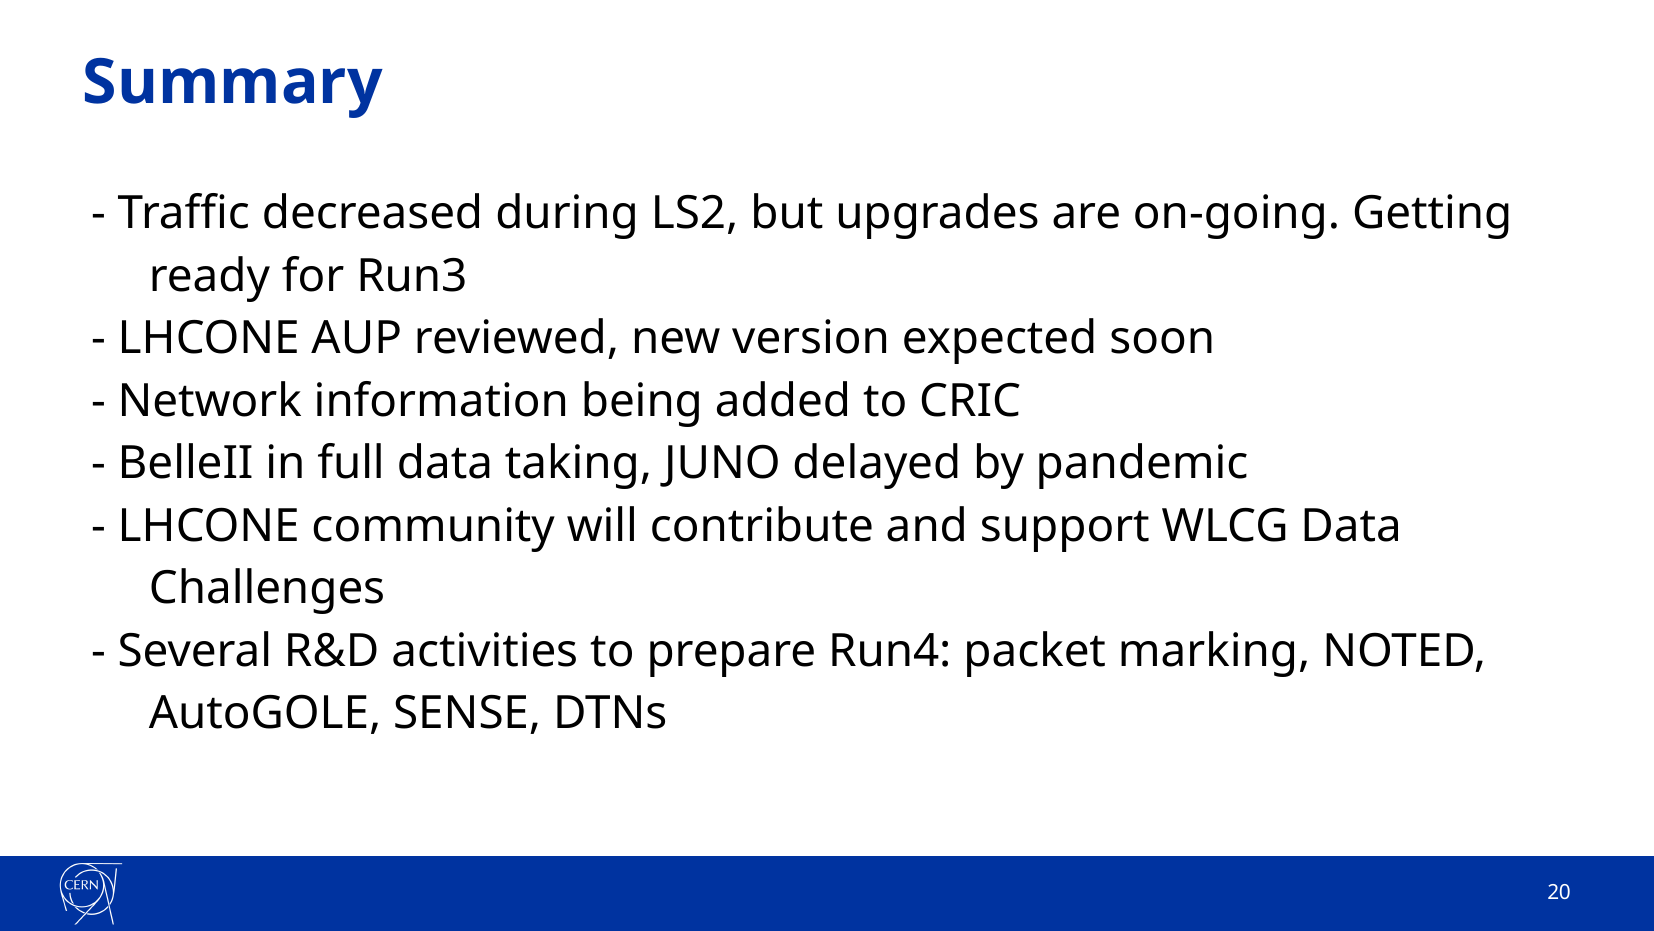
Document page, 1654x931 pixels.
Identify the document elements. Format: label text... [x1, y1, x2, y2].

picture [56, 859, 127, 928]
text_box - Traffic decreased during LS2, but upgrades are on-going. Getting ready for Run3 - LHCONE AUP reviewed, new version expected soon - Network information being added to CRIC - BelleII in full data taking, JUNO delayed by pandemic - LHCONE community will contribute and support WLCG Data Challenges - Several R&D activities to prepare Run4: packet marking, NOTED, AutoGOLE, SENSE, DTNs [76, 172, 1601, 792]
title Summary [82, 37, 1571, 142]
